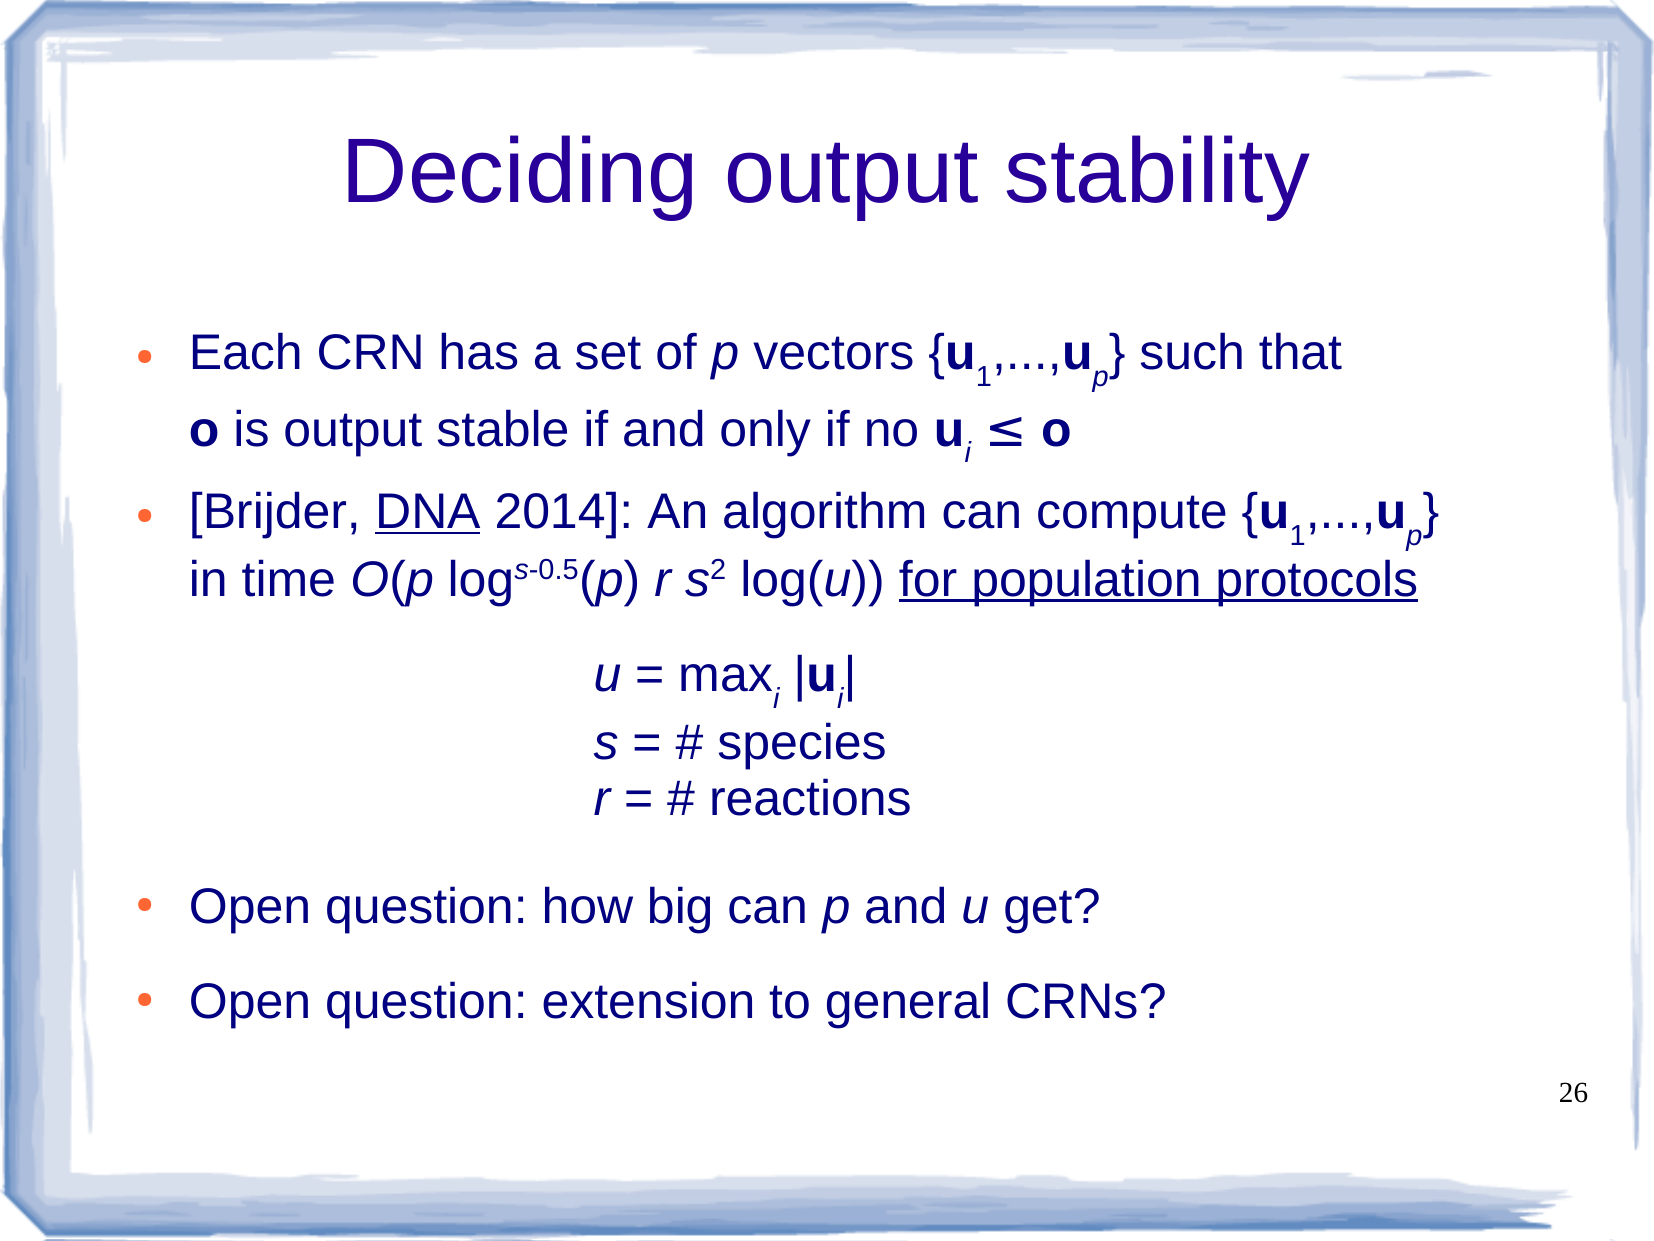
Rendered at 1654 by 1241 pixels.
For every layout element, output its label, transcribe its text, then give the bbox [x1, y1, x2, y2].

text_box Open question: extension to general CRNs? [118, 972, 1499, 1030]
picture [0, 0, 1654, 1241]
title Deciding output stability [82, 67, 1571, 275]
text_box Open question: how big can p and u get? [118, 878, 1153, 935]
text_box [Brijder, DNA 2014]: An algorithm can compute {u1,...,up} in time O(p logs-0.5(p) r s2 log(u)) for population protocols [118, 483, 1476, 608]
text_box u = maxi |ui| s = # species r = # reactions [578, 639, 927, 835]
list Each CRN has a set of p vectors {u1,...,up} such that o is output stable if and only if no ui ≤ o [118, 324, 1355, 463]
